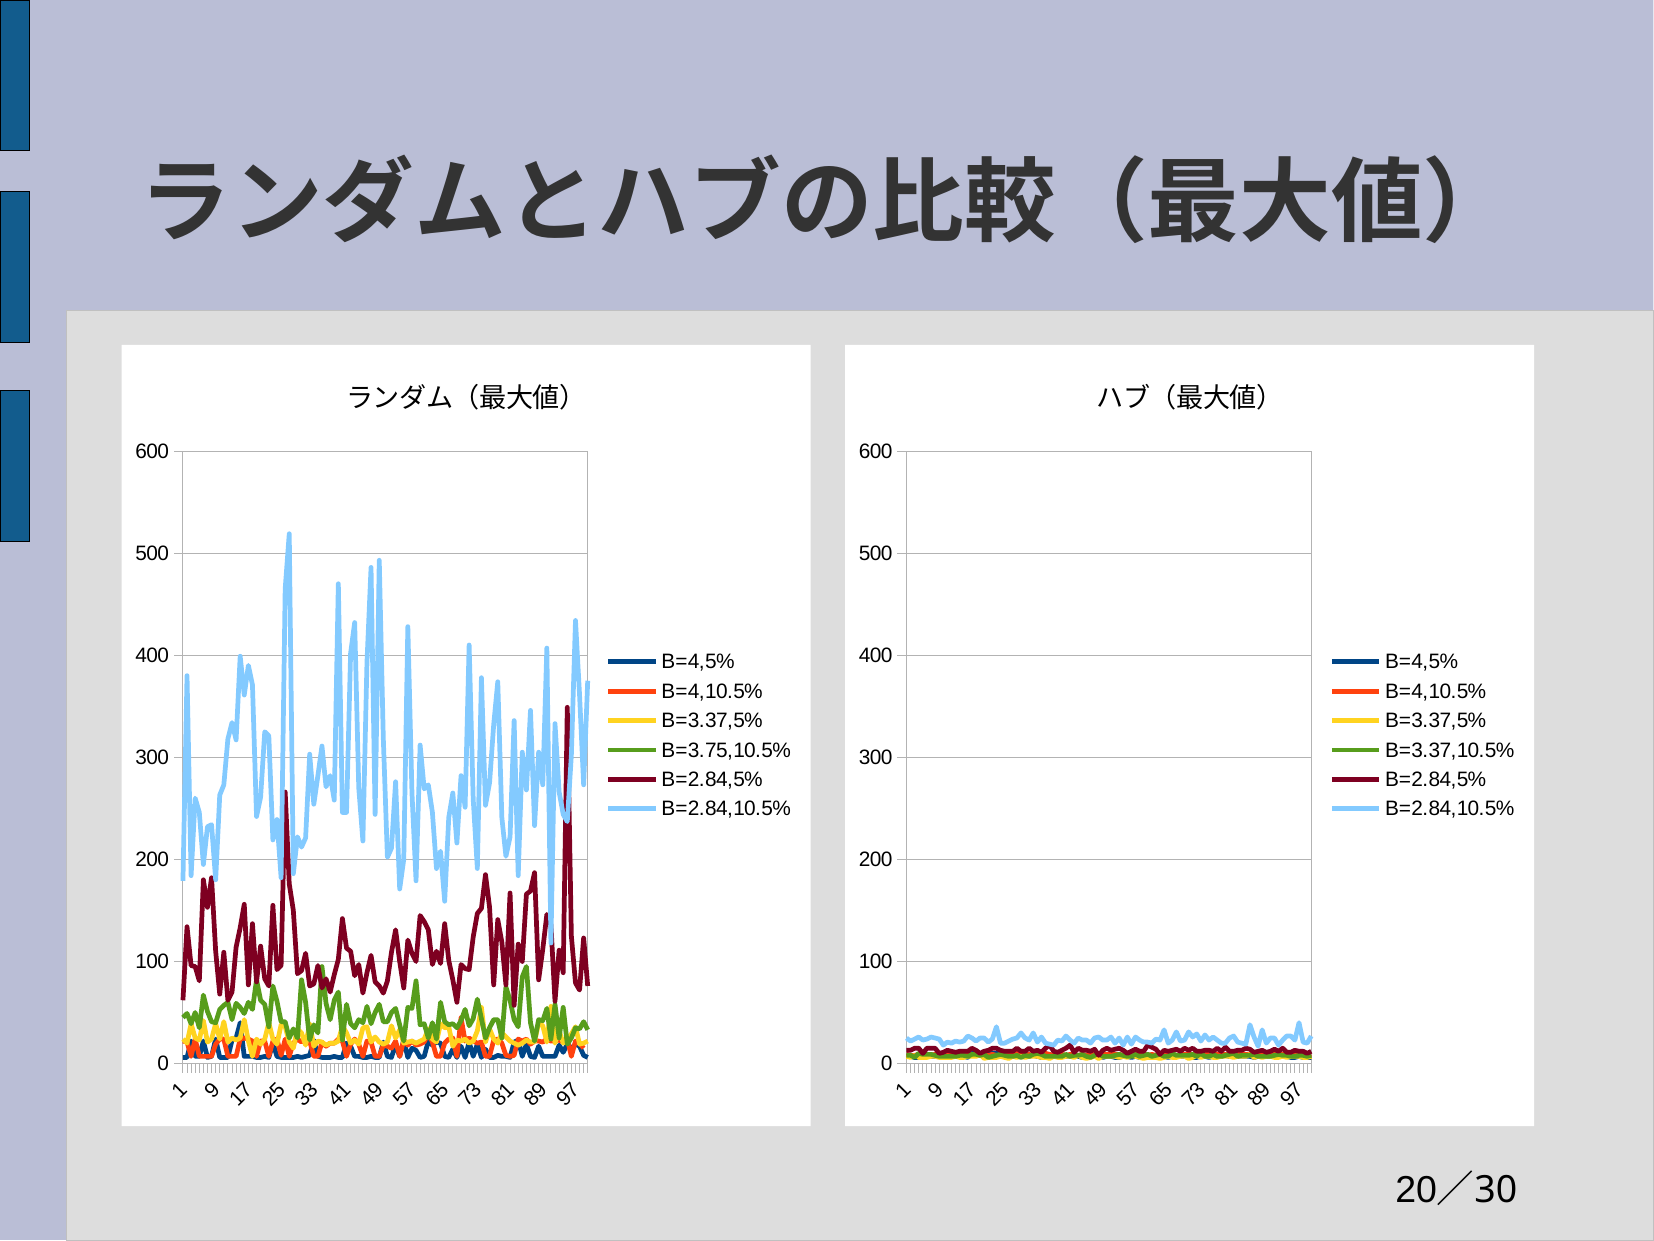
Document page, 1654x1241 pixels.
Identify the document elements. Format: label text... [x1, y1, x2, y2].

chart [845, 344, 1535, 1127]
title ランダムとハブの比較（最大値） [121, 91, 1534, 299]
chart [121, 344, 811, 1127]
